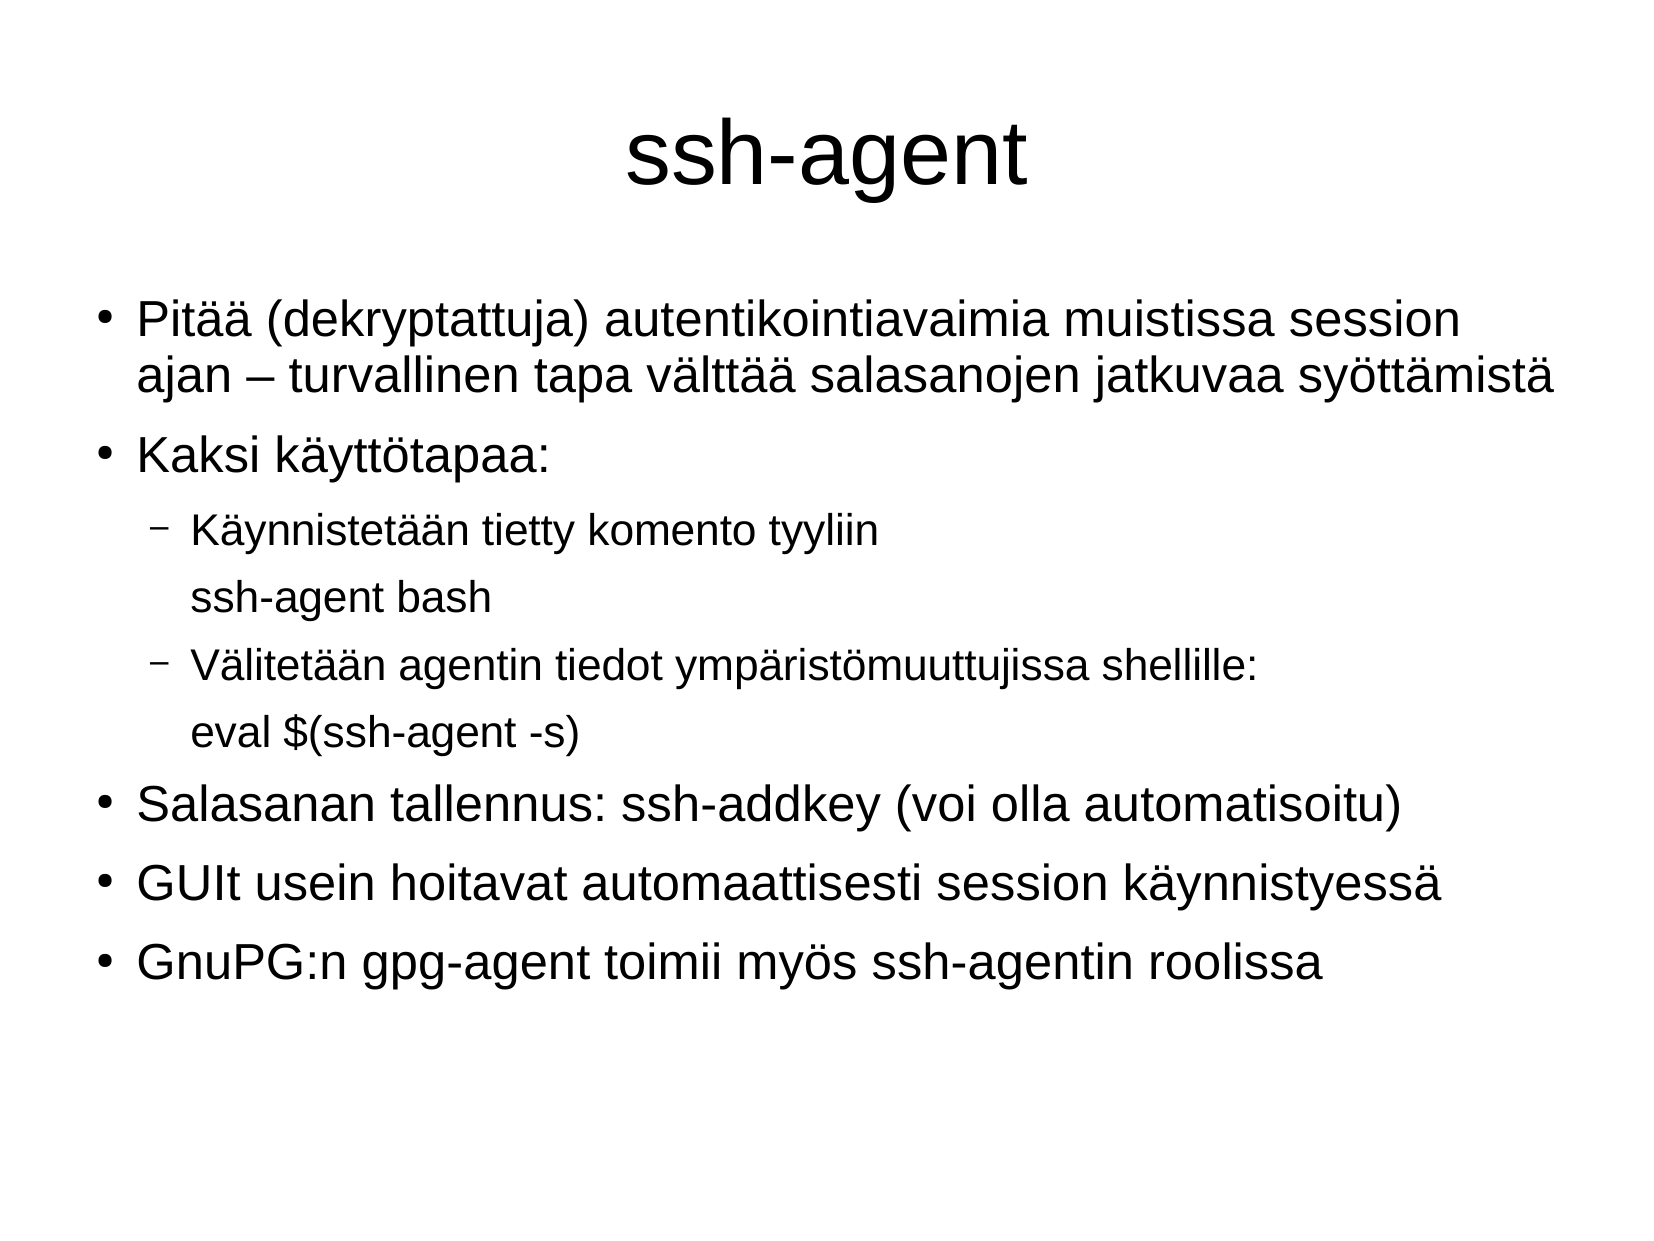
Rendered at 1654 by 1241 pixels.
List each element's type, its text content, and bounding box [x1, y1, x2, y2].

list Pitää (dekryptattuja) autentikointiavaimia muistissa session ajan – turvallinen tapa välttää salasanojen jatkuvaa syöttämistä Kaksi käyttötapaa: Käynnistetään tietty komento tyyliin ssh-agent bash Välitetään agentin tiedot ympäristömuuttujissa shellille: eval $(ssh-agent -s) Salasanan tallennus: ssh-addkey (voi olla automatisoitu) GUIt usein hoitavat automaattisesti session käynnistyessä GnuPG:n gpg-agent toimii myös ssh-agentin roolissa [82, 290, 1571, 1010]
title ssh-agent [82, 49, 1571, 257]
